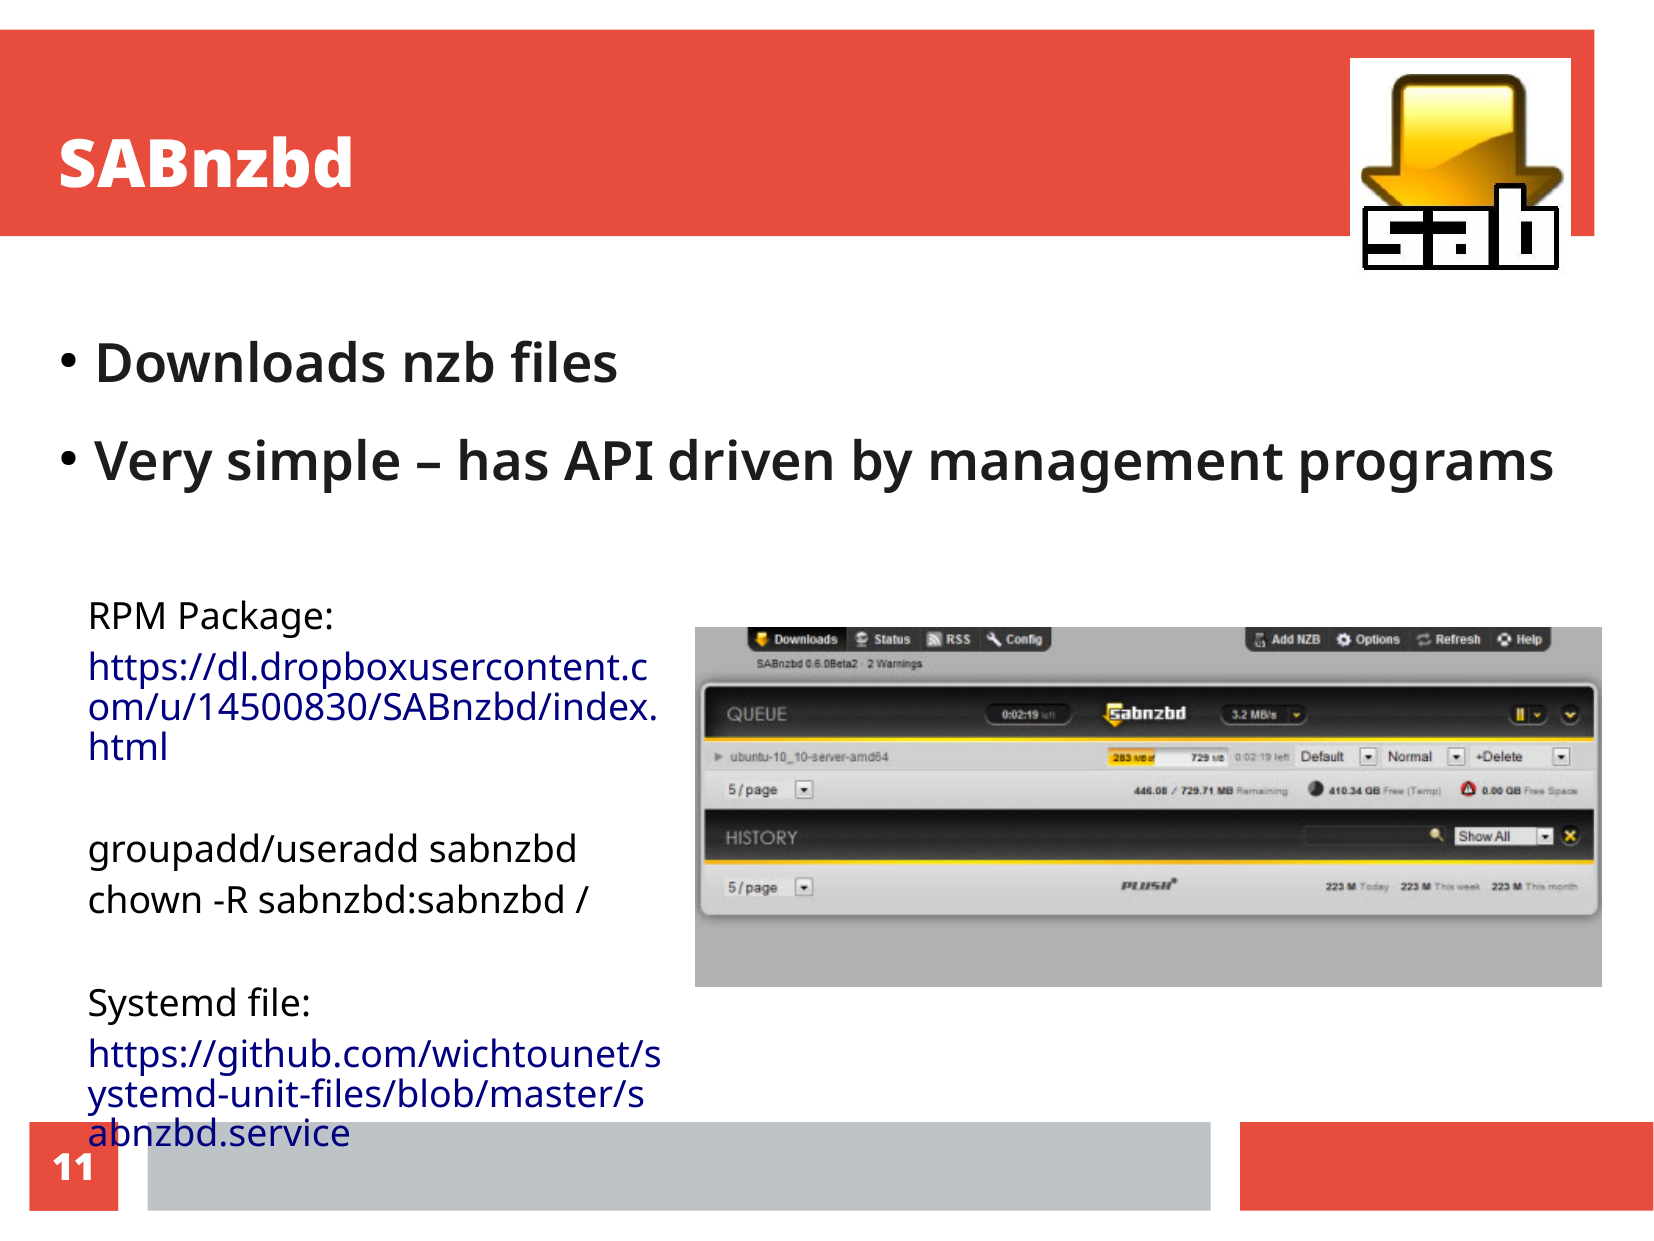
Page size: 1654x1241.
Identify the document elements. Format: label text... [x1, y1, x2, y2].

title SABnzbd [59, 59, 1350, 207]
picture [695, 627, 1602, 987]
title SABnzbd [1571, 59, 1595, 207]
list Downloads nzb files Very simple – has API driven by management programs [59, 324, 1565, 1093]
text_box RPM Package: https://dl.dropboxusercontent.com/u/14500830/SABnzbd/index.html groupadd/useradd sabnzbd chown -R sabnzbd:sabnzbd / Systemd file: https://github.com/wichtounet/systemd-unit-files/blob/master/sabnzbd.service [72, 582, 682, 1068]
picture [1350, 58, 1571, 280]
